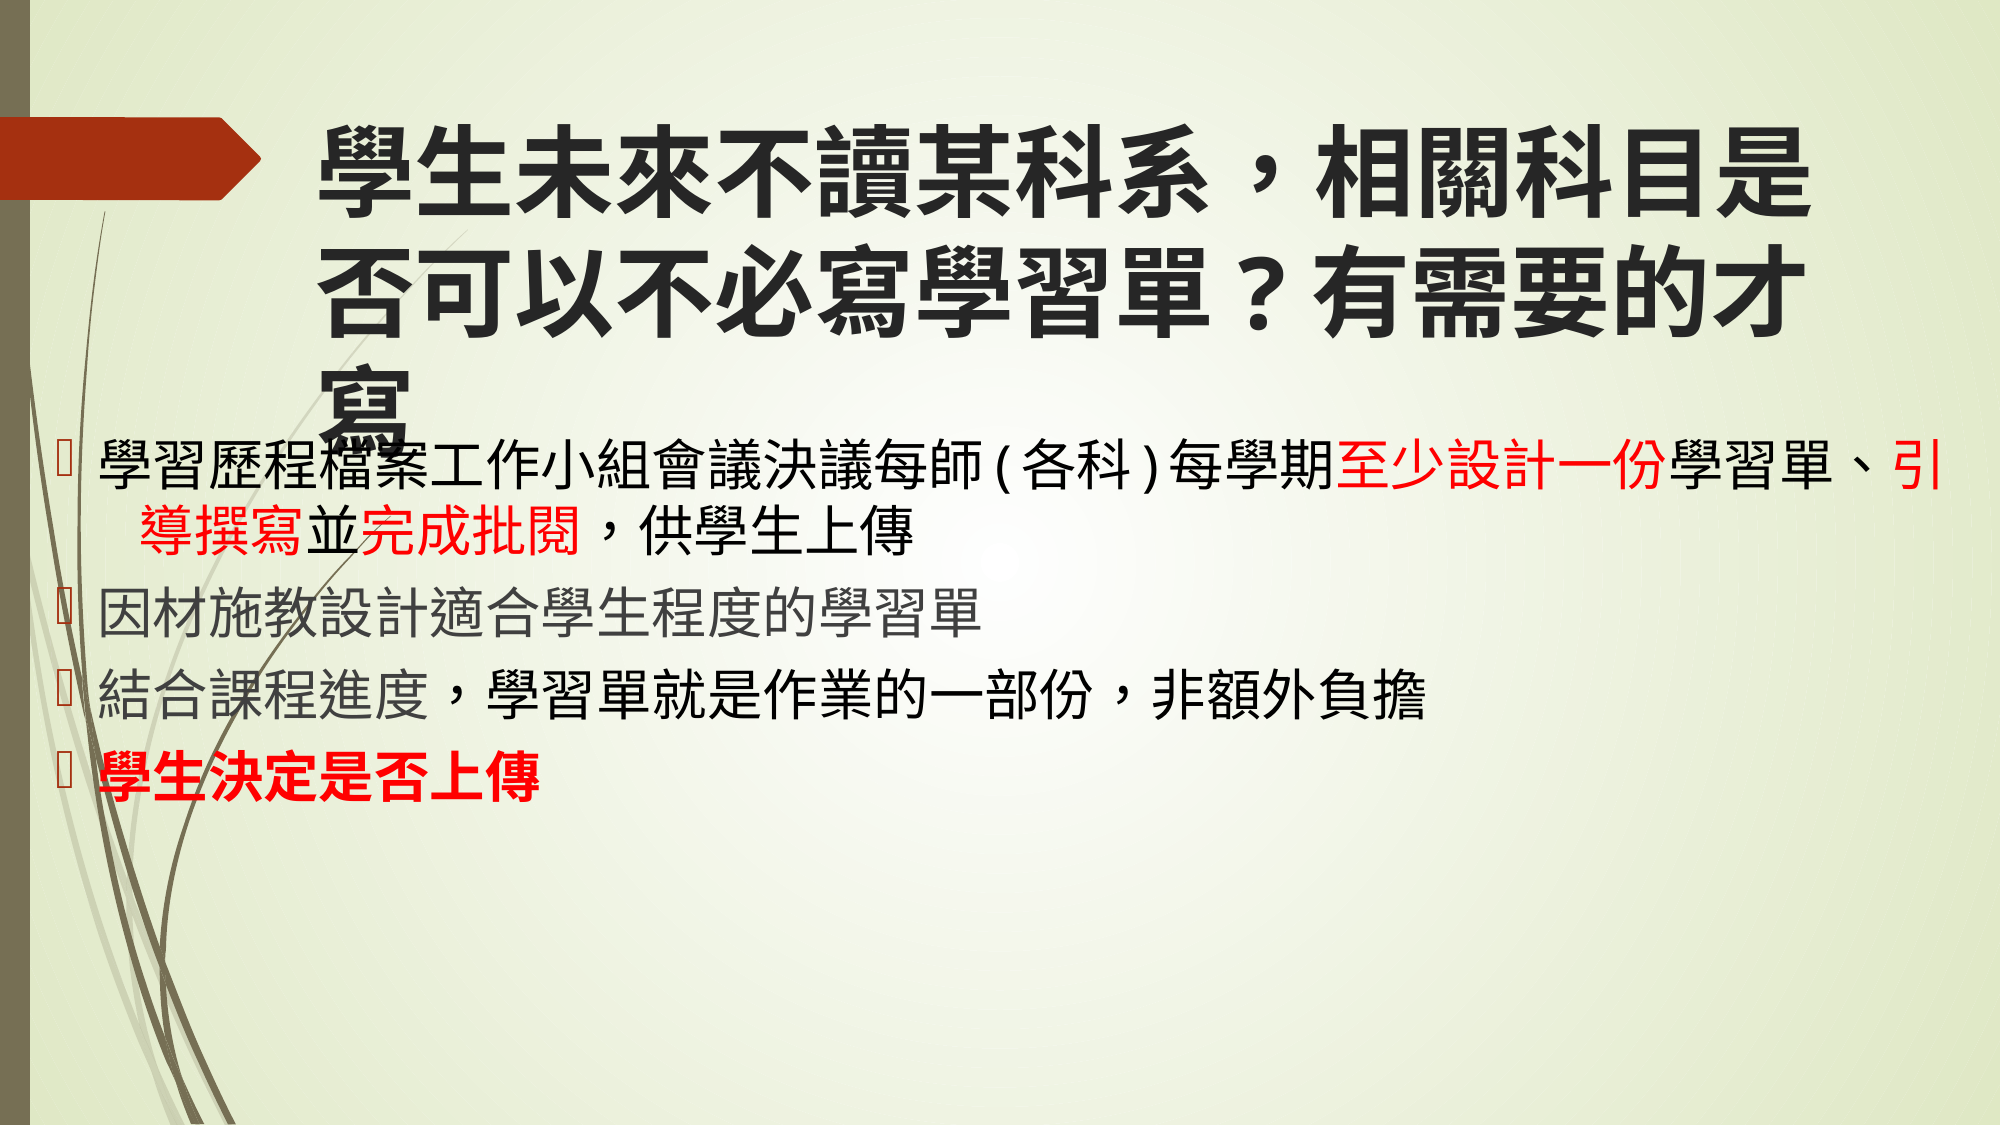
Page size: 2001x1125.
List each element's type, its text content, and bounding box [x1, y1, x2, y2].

title 學生未來不讀某科系，相關科目是否可以不必寫學習單?有需要的才寫 [300, 102, 1888, 313]
list 學習歷程檔案工作小組會議決議每師(各科)每學期至少設計一份學習單、引導撰寫並完成批閱，供學生上傳 因材施教設計適合學生程度的學習單 結合課程進度，學習單就是作業的一部份，非額外負擔 學生決定是否上傳 [40, 422, 2000, 818]
